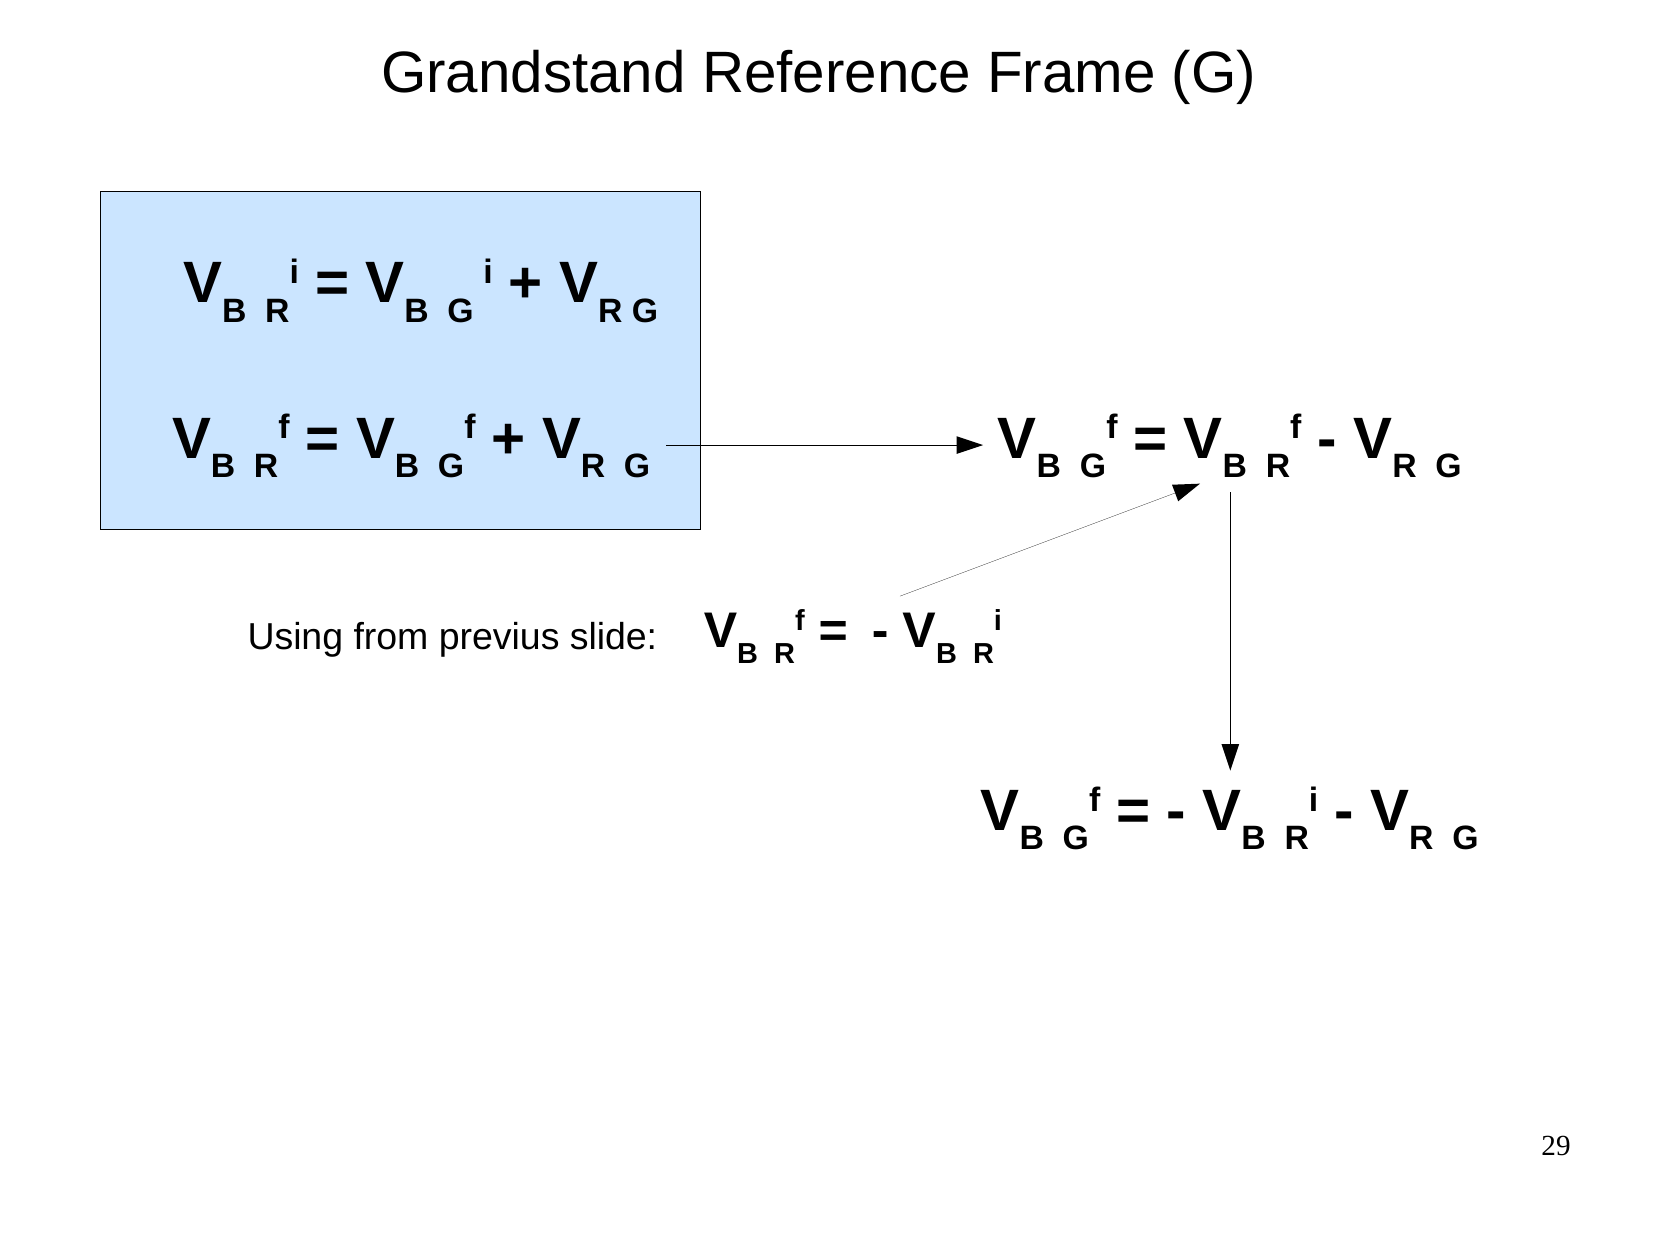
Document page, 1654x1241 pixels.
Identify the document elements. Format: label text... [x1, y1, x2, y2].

text_box VB Rf = - VB Ri [675, 594, 1017, 678]
text_box VB Rf = VB Gf + VR G [157, 398, 667, 493]
text_box VB Ri = VB G i + VR G [168, 242, 674, 337]
text_box VB Gf = - VB Ri - VR G [966, 770, 1495, 865]
text_box [100, 191, 701, 530]
text_box Grandstand Reference Frame (G) [366, 32, 1288, 113]
text_box VB Gf = VB Rf - VR G [983, 398, 1478, 493]
text_box Using from previus slide: [232, 607, 673, 665]
